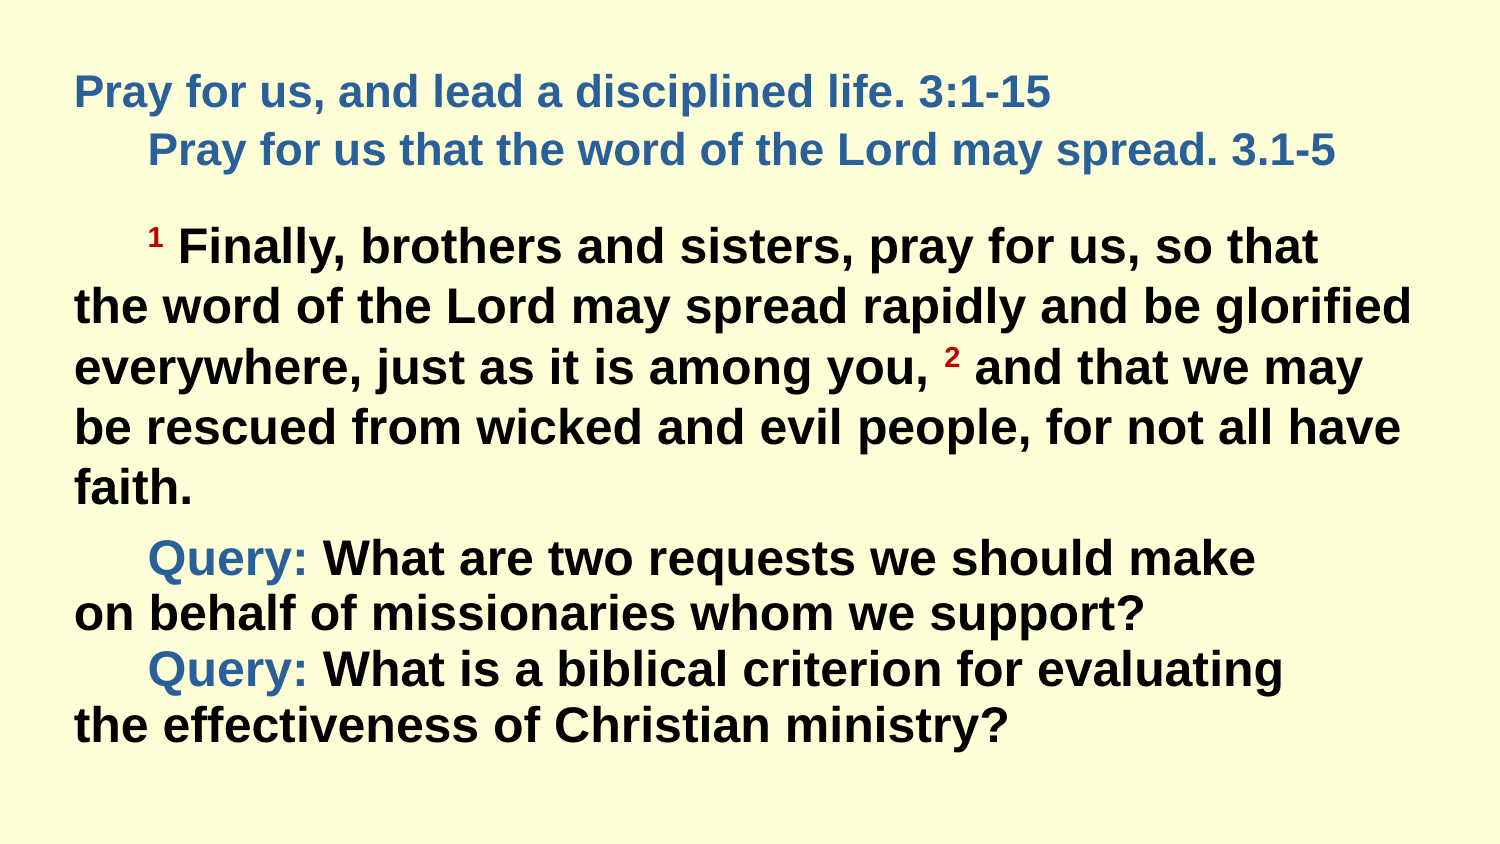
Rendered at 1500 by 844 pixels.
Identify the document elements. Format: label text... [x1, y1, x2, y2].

text_box Pray for us, and lead a disciplined life. 3:1-15 Pray for us that the word of the Lord may spread. 3.1-5 [59, 59, 1418, 183]
text_box Query: What are two requests we should make on behalf of missionaries whom we support? Query: What is a biblical criterion for evaluating the effectiveness of Christian ministry? [59, 522, 1418, 761]
text_box 1 Finally, brothers and sisters, pray for us, so that the word of the Lord may spread rapidly and be glorified everywhere, just as it is among you, 2 and that we may be rescued from wicked and evil people, for not all have faith. [59, 206, 1447, 523]
